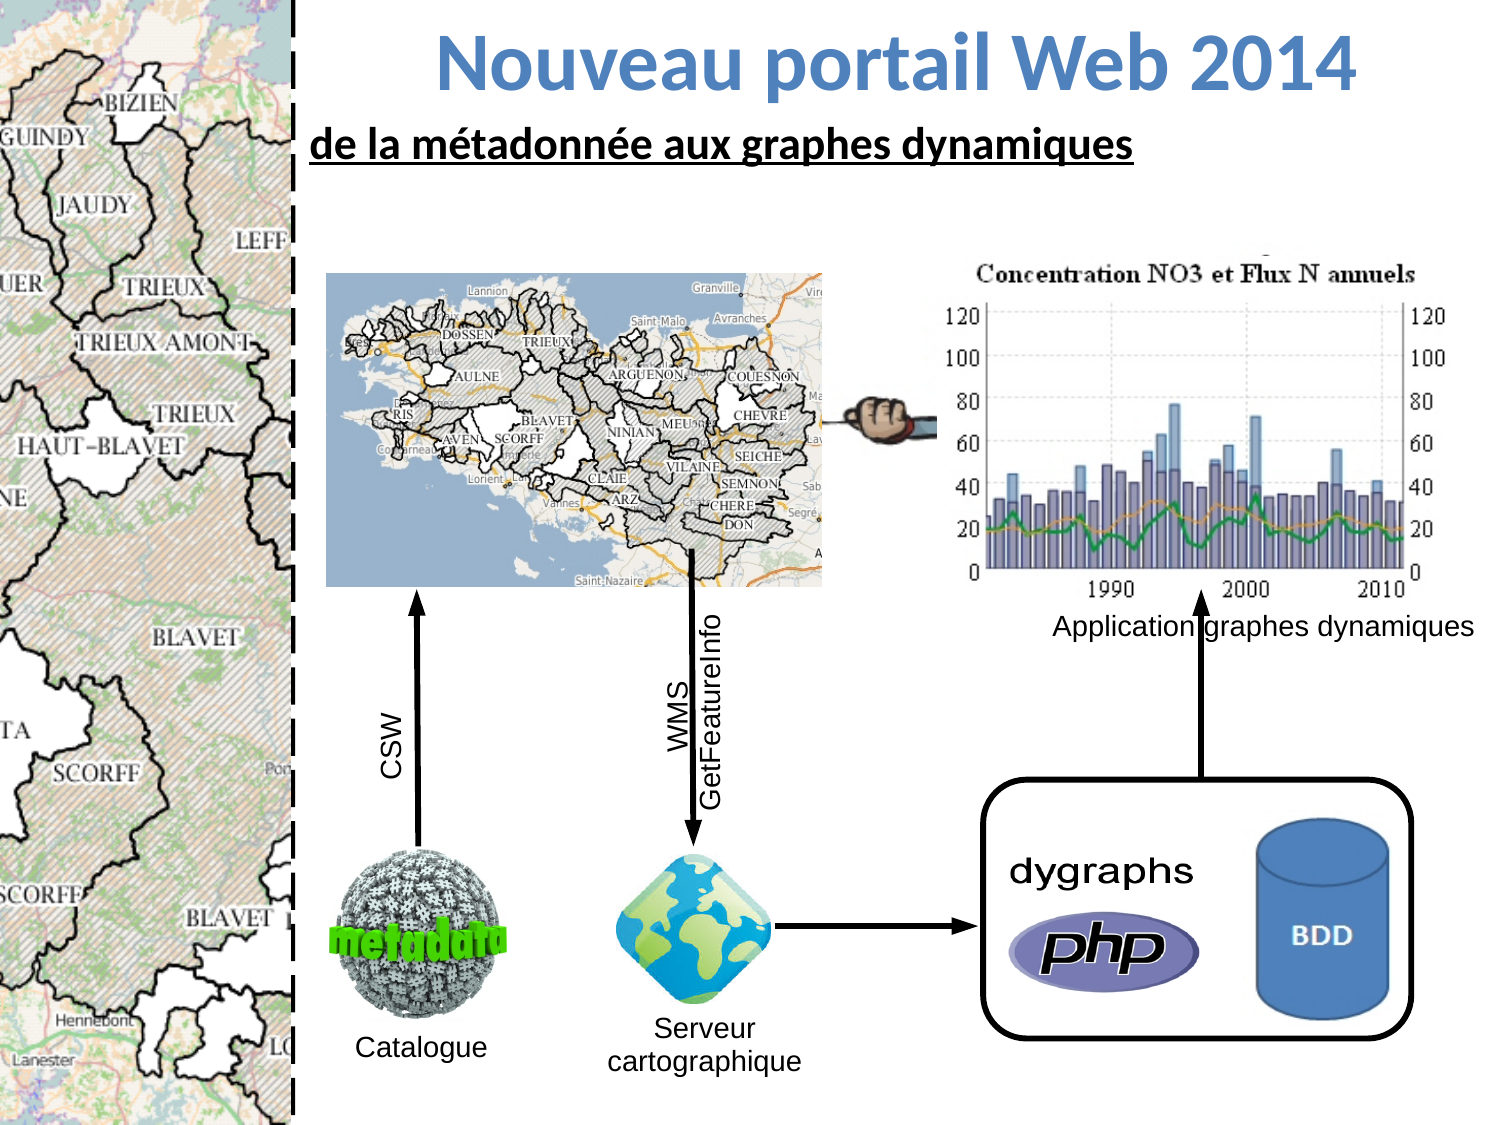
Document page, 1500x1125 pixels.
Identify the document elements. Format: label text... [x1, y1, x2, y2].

text_box Application graphes dynamiques [1037, 602, 1491, 692]
picture [1243, 810, 1401, 1031]
picture [326, 243, 1457, 601]
text_box Serveur cartographique [592, 1004, 818, 1085]
picture [616, 854, 771, 1004]
text_box CSW [367, 696, 448, 796]
picture [1003, 843, 1211, 998]
list de la métadonnée aux graphes dynamiques [294, 106, 1464, 1125]
title Nouveau portail Web 2014 [371, 0, 1422, 102]
text_box Catalogue [340, 1023, 504, 1072]
text_box WMS GetFeatureInfo [653, 599, 734, 827]
picture [327, 844, 508, 1023]
picture [0, 0, 291, 1125]
